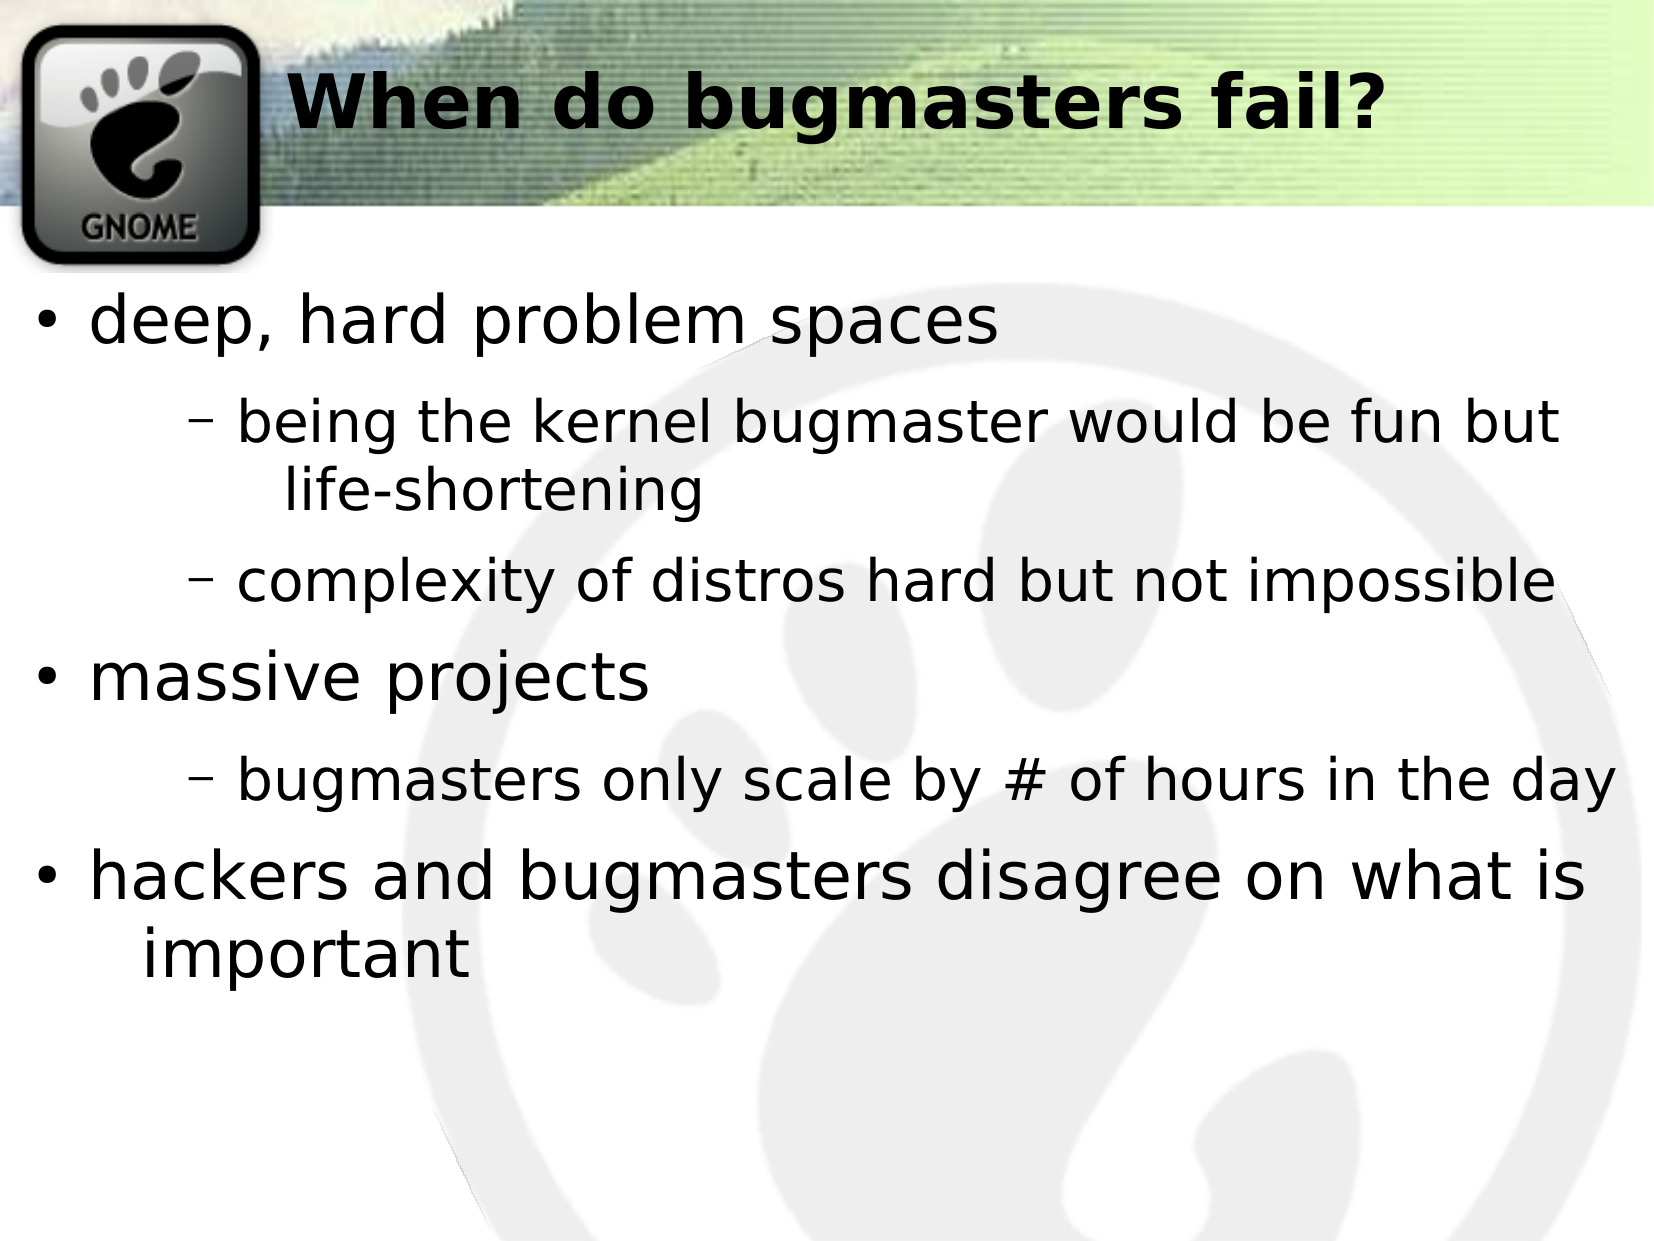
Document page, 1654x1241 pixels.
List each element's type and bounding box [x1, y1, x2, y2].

picture [401, 668, 416, 696]
picture [401, 282, 1642, 1241]
picture [0, 0, 1654, 273]
picture [401, 494, 415, 506]
